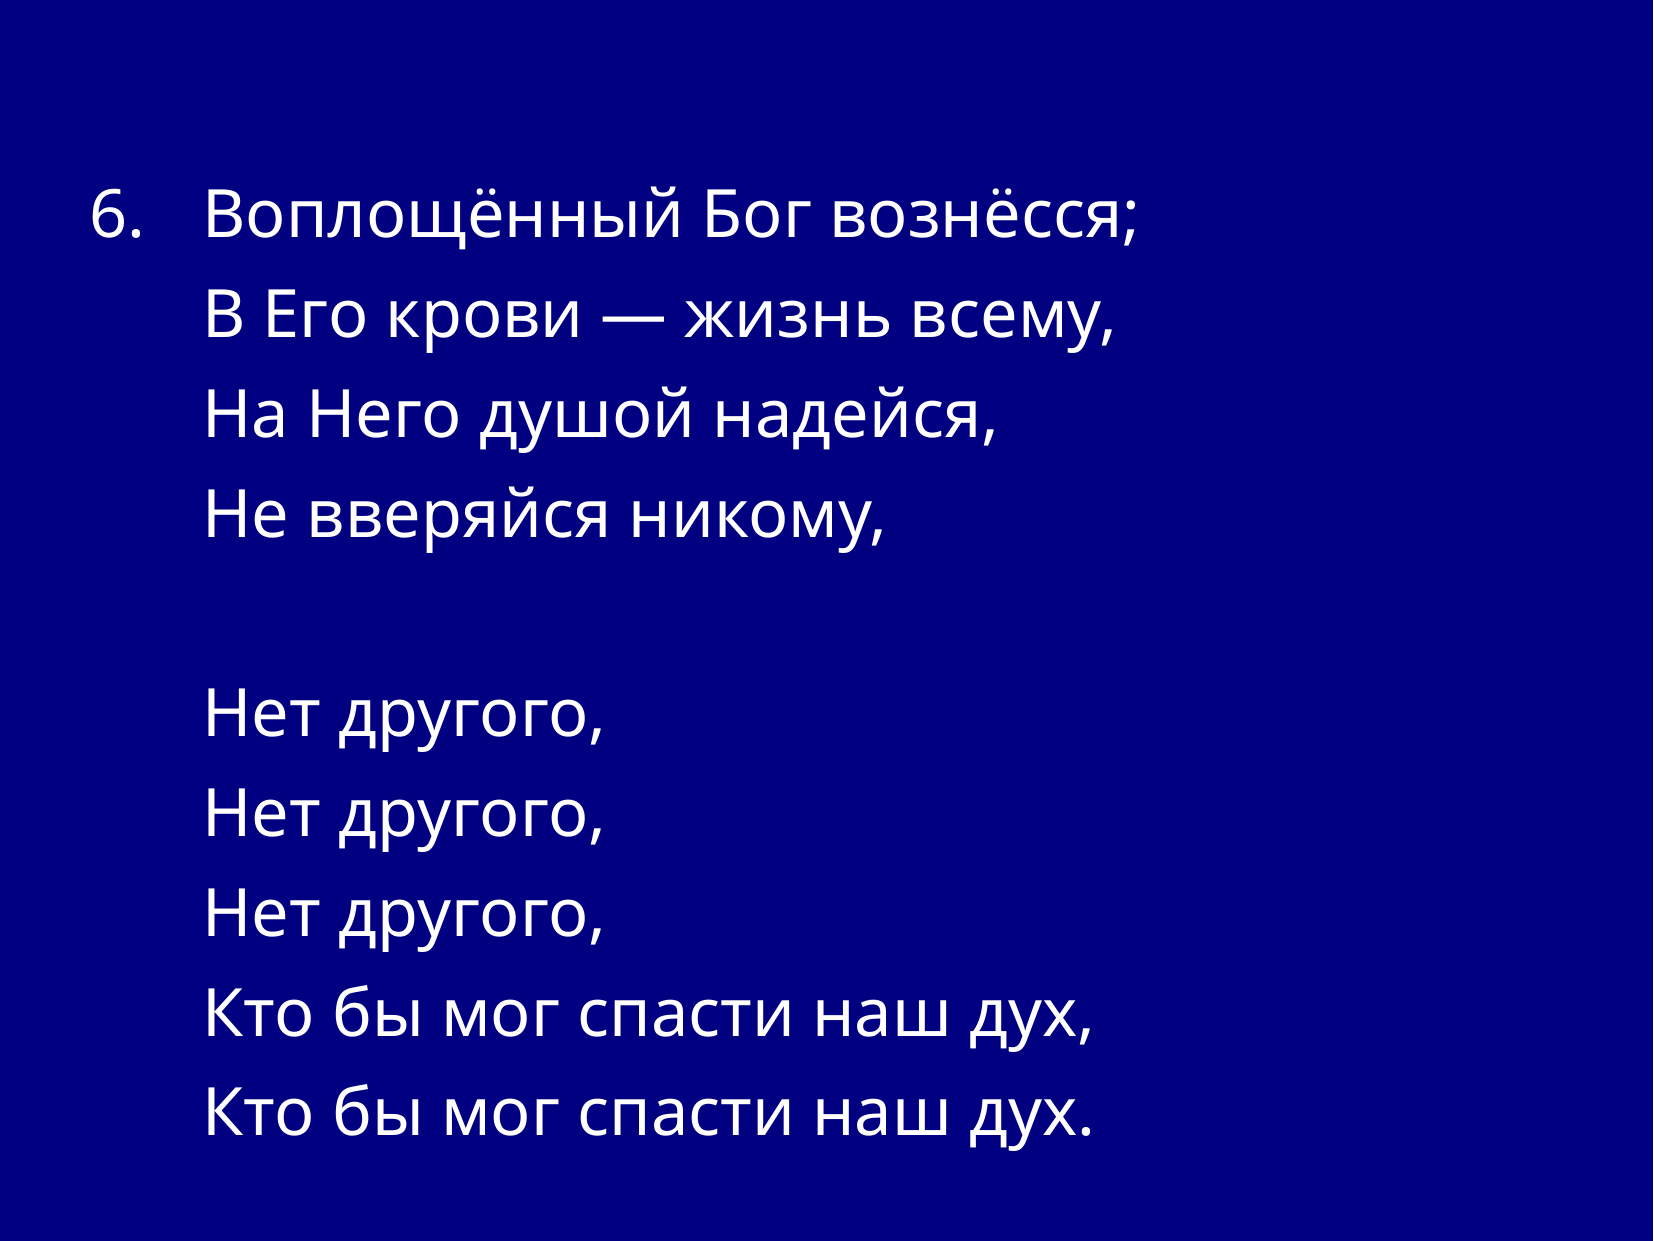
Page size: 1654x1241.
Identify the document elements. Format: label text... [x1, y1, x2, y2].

text_box 6. Воплощённый Бог вознёсся; В Его крови — жизнь всему, На Него душой надейся, Не вверяйся никому, Нет другого, Нет другого, Нет другого, Кто бы мог спасти наш дух, Кто бы мог спасти наш дух. [75, 150, 1576, 1163]
